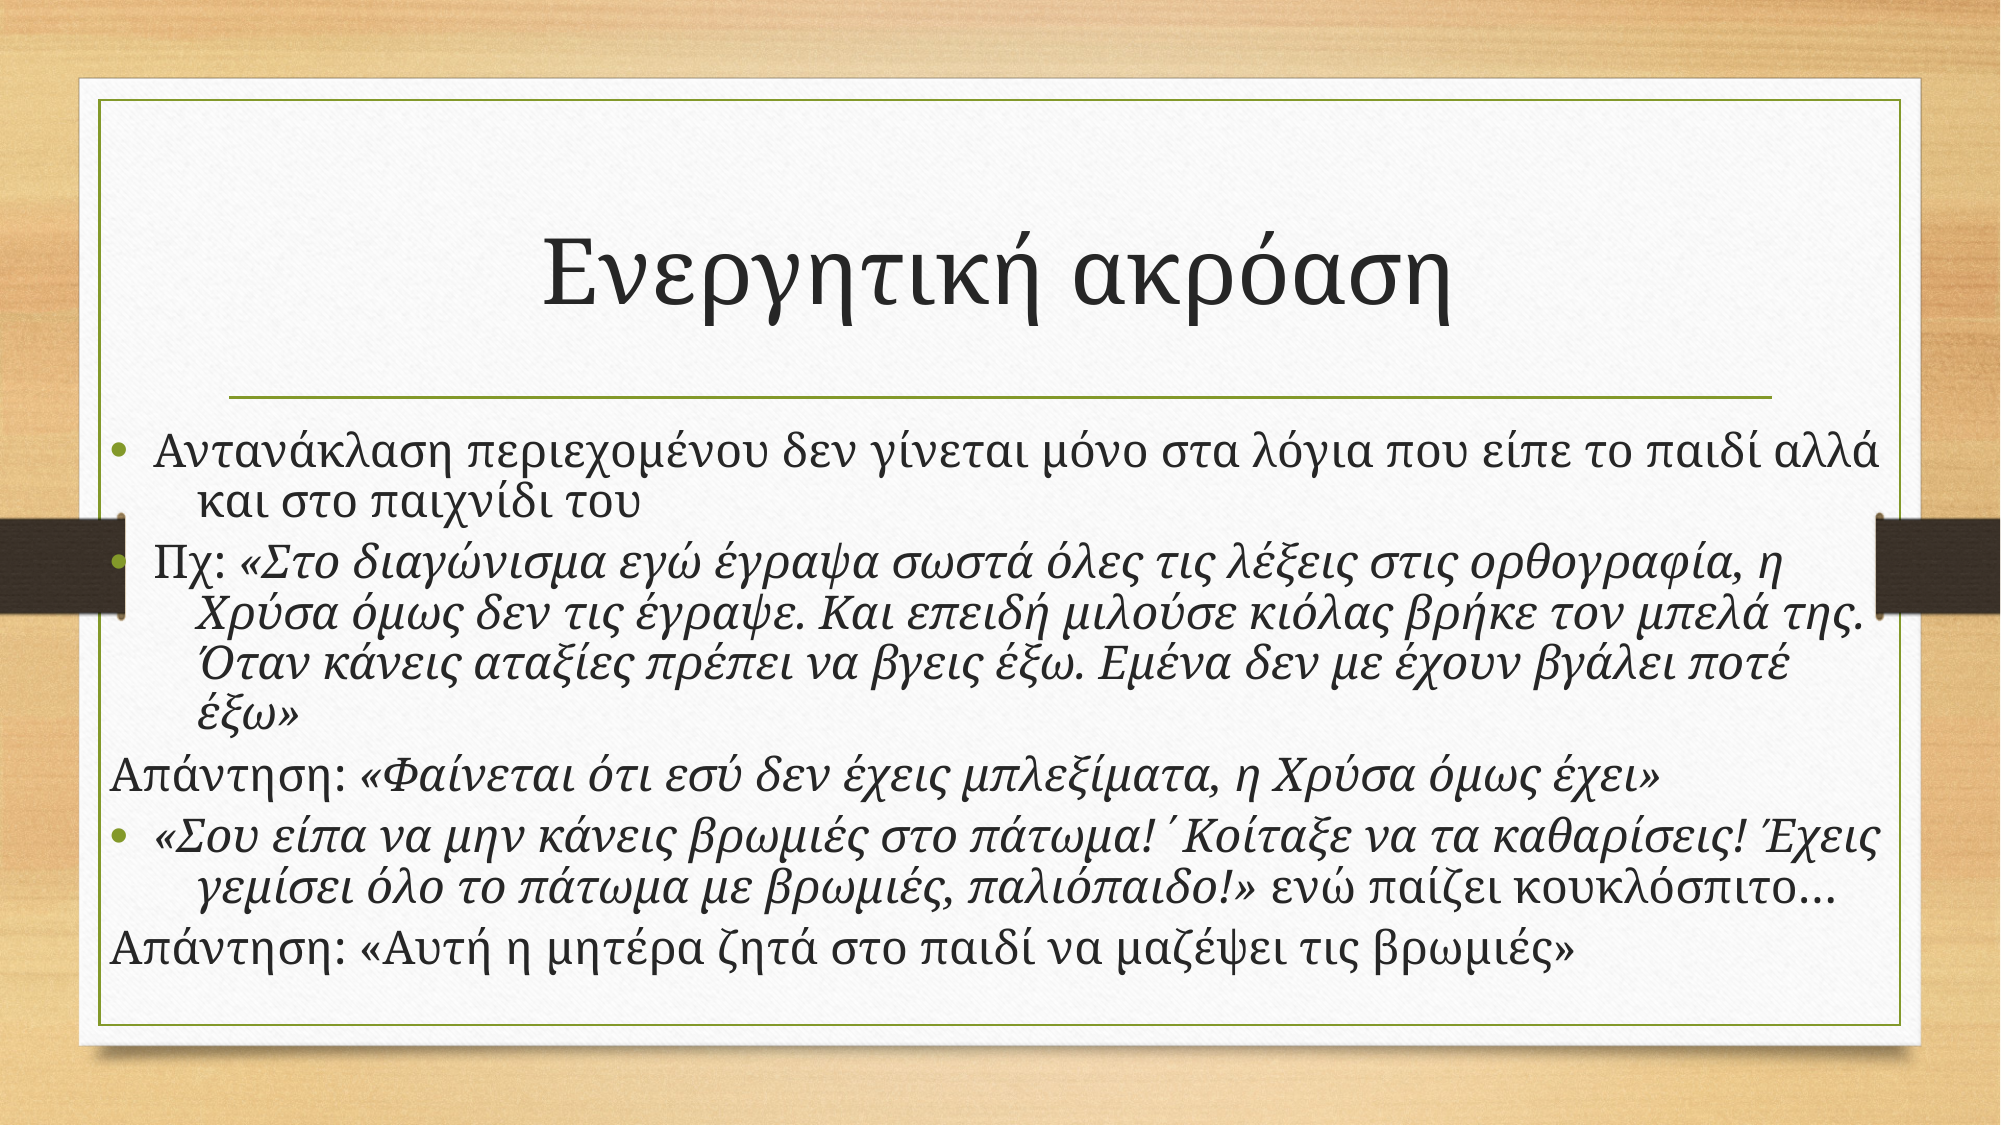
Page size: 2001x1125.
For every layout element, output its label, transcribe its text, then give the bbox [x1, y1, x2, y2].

title Ενεργητική ακρόαση [212, 161, 1788, 376]
list Αντανάκλαση περιεχομένου δεν γίνεται μόνο στα λόγια που είπε το παιδί αλλά και στο παιχνίδι του Πχ: «Στο διαγώνισμα εγώ έγραψα σωστά όλες τις λέξεις στις ορθογραφία, η Χρύσα όμως δεν τις έγραψε. Και επειδή μιλούσε κιόλας βρήκε τον μπελά της. Όταν κάνεις αταξίες πρέπει να βγεις έξω. Εμένα δεν με έχουν βγάλει ποτέ έξω» Απάντηση: «Φαίνεται ότι εσύ δεν έχεις μπλεξίματα, η Χρύσα όμως έχει» «Σου είπα να μην κάνεις βρωμιές στο πάτωμα!΄Κοίταξε να τα καθαρίσεις! Έχεις γεμίσει όλο το πάτωμα με βρωμιές, παλιόπαιδο!» ενώ παίζει κουκλόσπιτο… Απάντηση: «Αυτή η μητέρα ζητά στο παιδί να μαζέψει τις βρωμιές» [94, 419, 1909, 1029]
